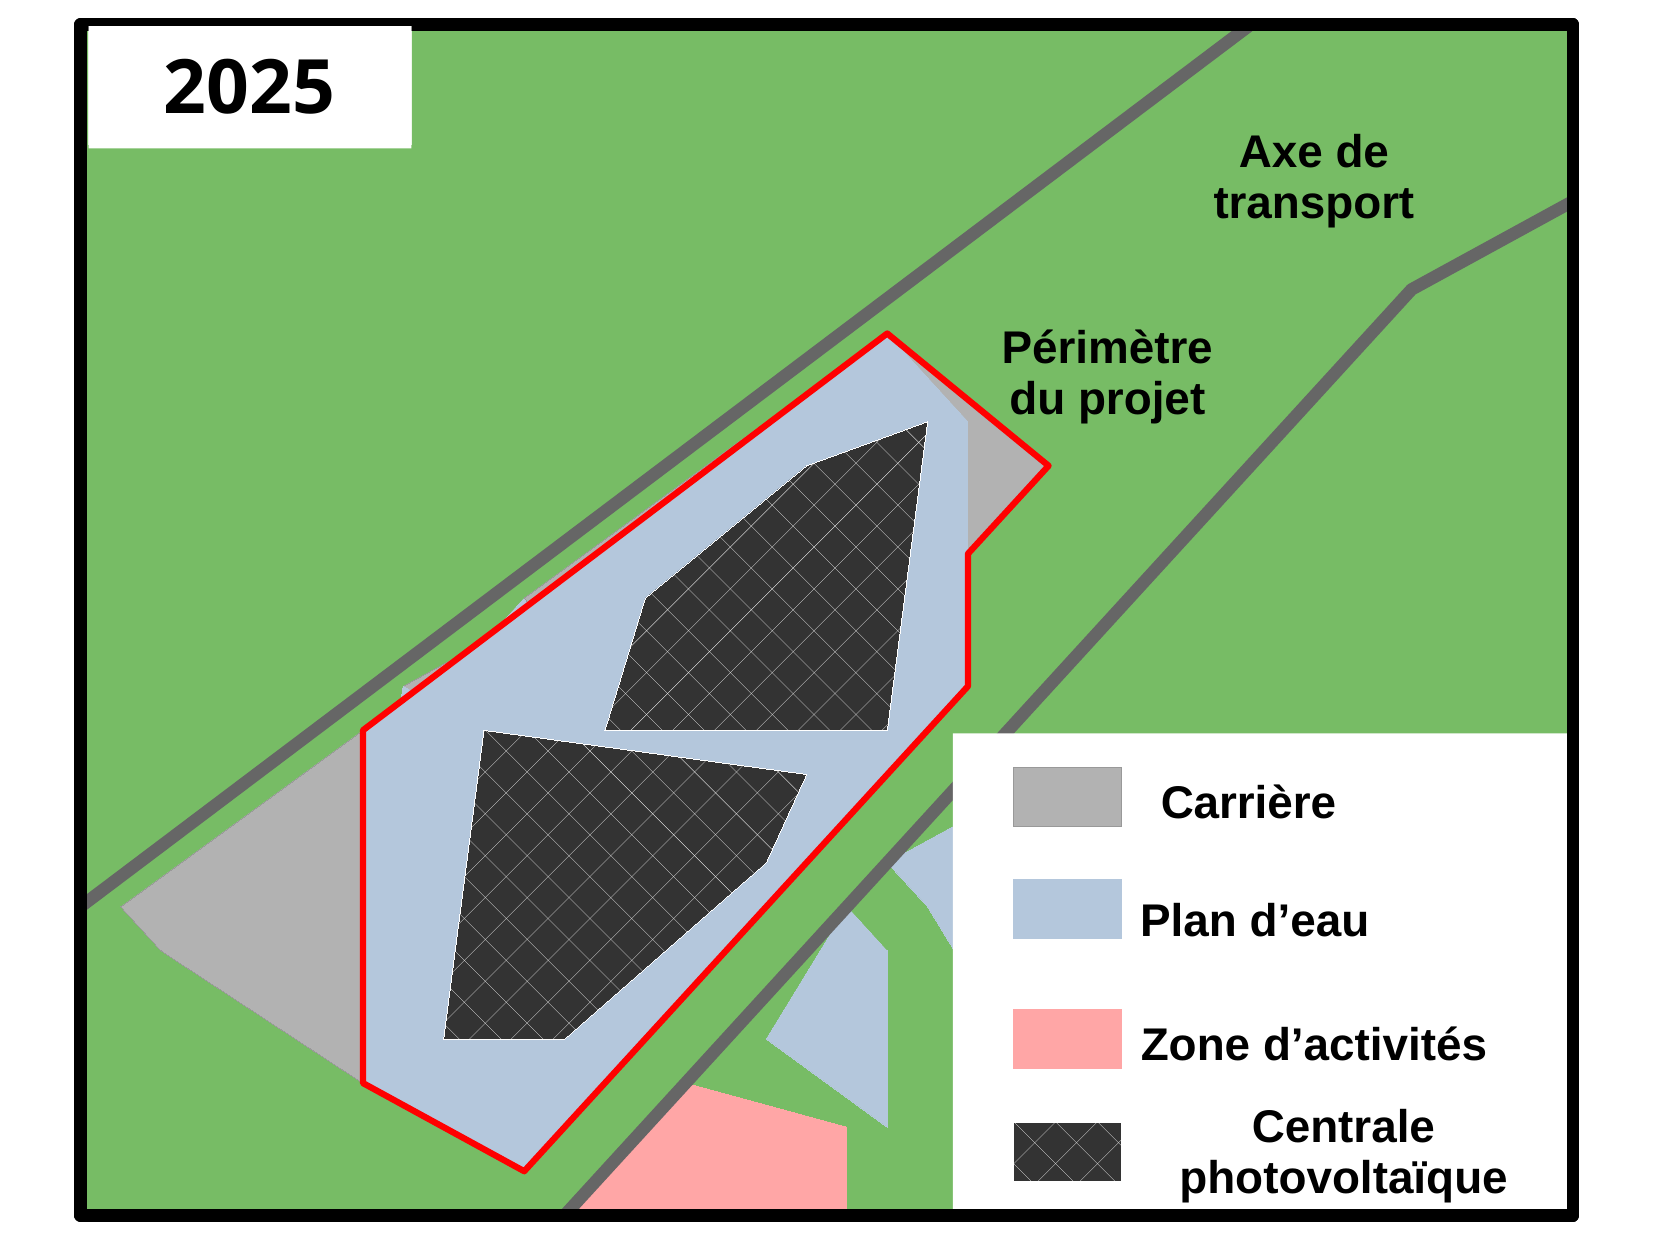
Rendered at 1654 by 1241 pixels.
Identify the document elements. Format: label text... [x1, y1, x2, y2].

text_box Carrière [1122, 769, 1388, 836]
text_box 2025 [88, 26, 412, 145]
text_box [87, 31, 1230, 893]
text_box Zone d’activités [1122, 1011, 1506, 1078]
text_box Périmètre du projet [974, 314, 1241, 432]
text_box [87, 31, 1567, 1209]
text_box Axe de transport [1181, 118, 1447, 236]
text_box 1977 [88, 145, 412, 149]
text_box Centrale photovoltaïque [1122, 1093, 1565, 1211]
text_box Plan d’eau [1122, 887, 1388, 954]
